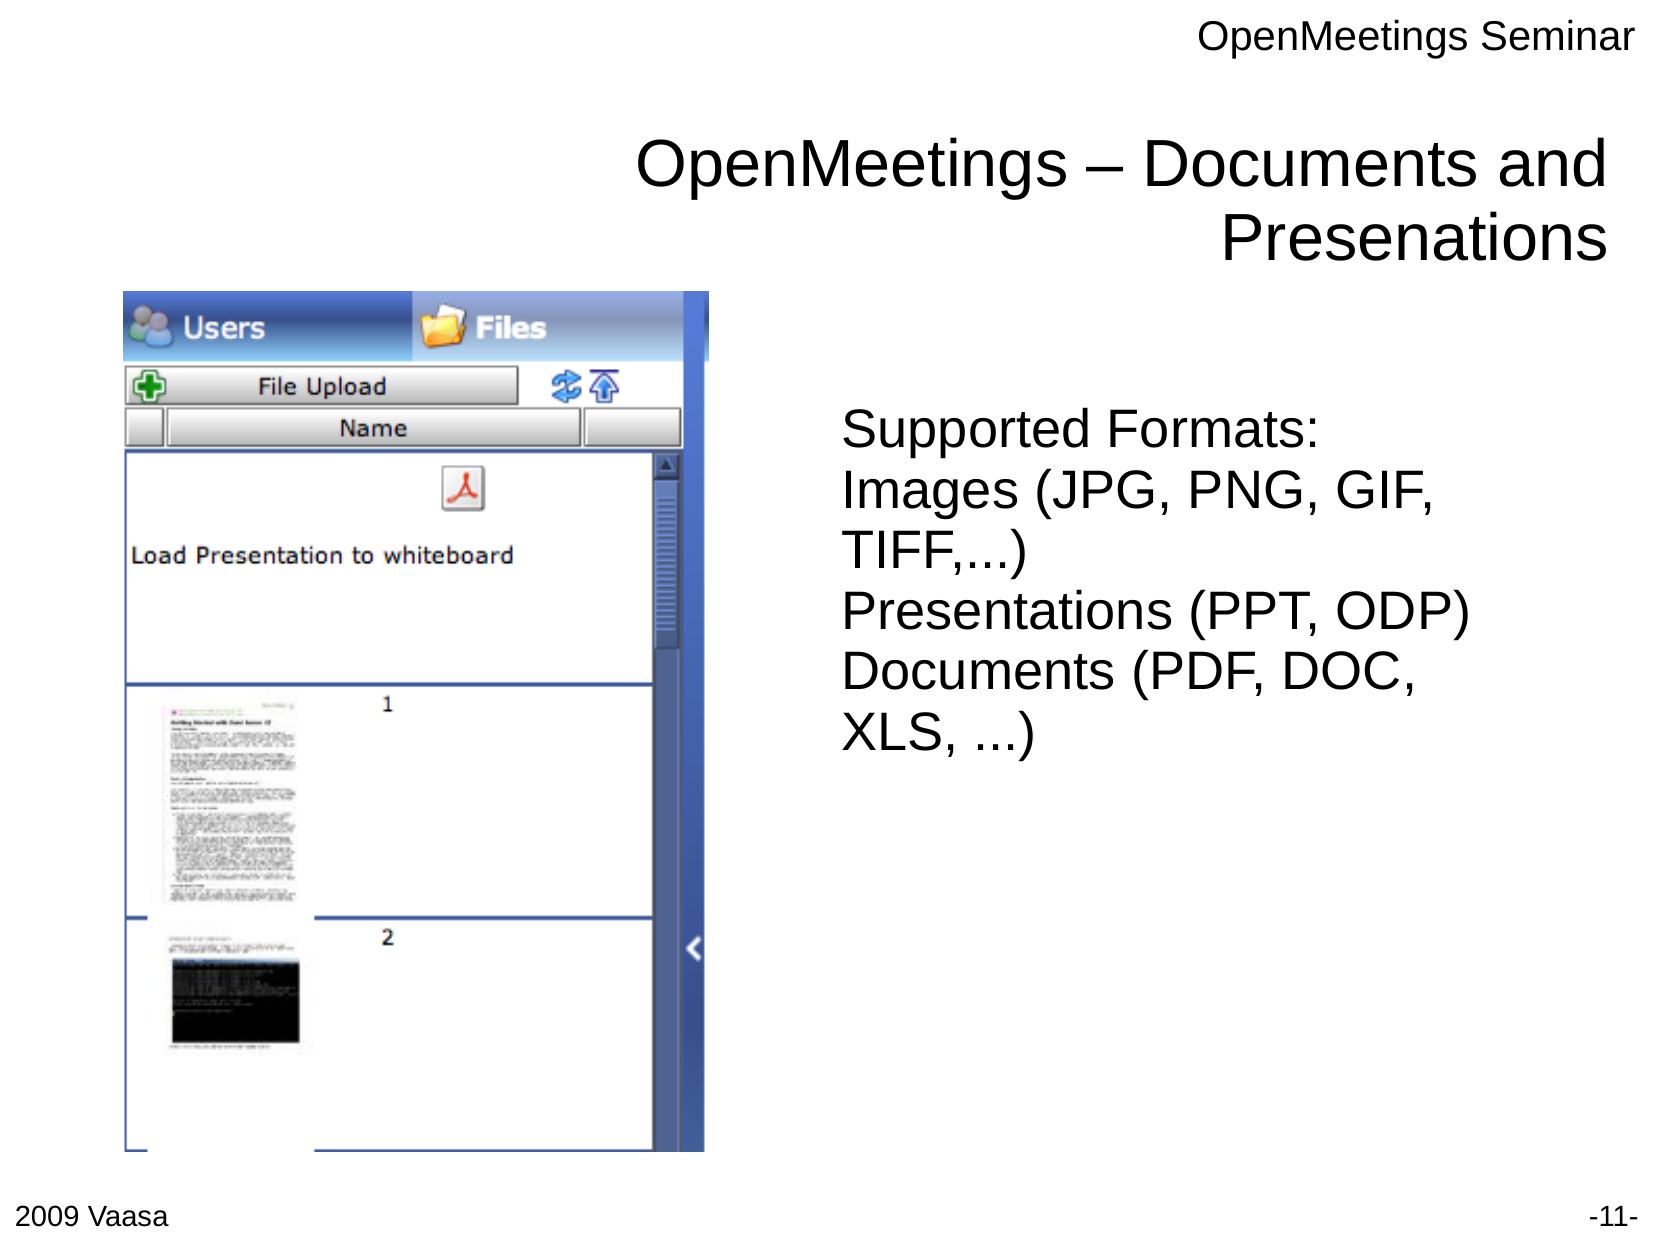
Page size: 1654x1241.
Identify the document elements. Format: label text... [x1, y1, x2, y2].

text_box OpenMeetings – Documents and Presenations [295, 118, 1625, 282]
text_box -11- [1181, 1192, 1654, 1241]
text_box 2009 Vaasa [0, 1192, 473, 1241]
picture [123, 291, 709, 1152]
text_box Supported Formats: Images (JPG, PNG, GIF, TIFF,...) Presentations (PPT, ODP) Documents (PDF, DOC, XLS, ...) [826, 391, 1595, 770]
title OpenMeetings Seminar [915, 5, 1636, 65]
